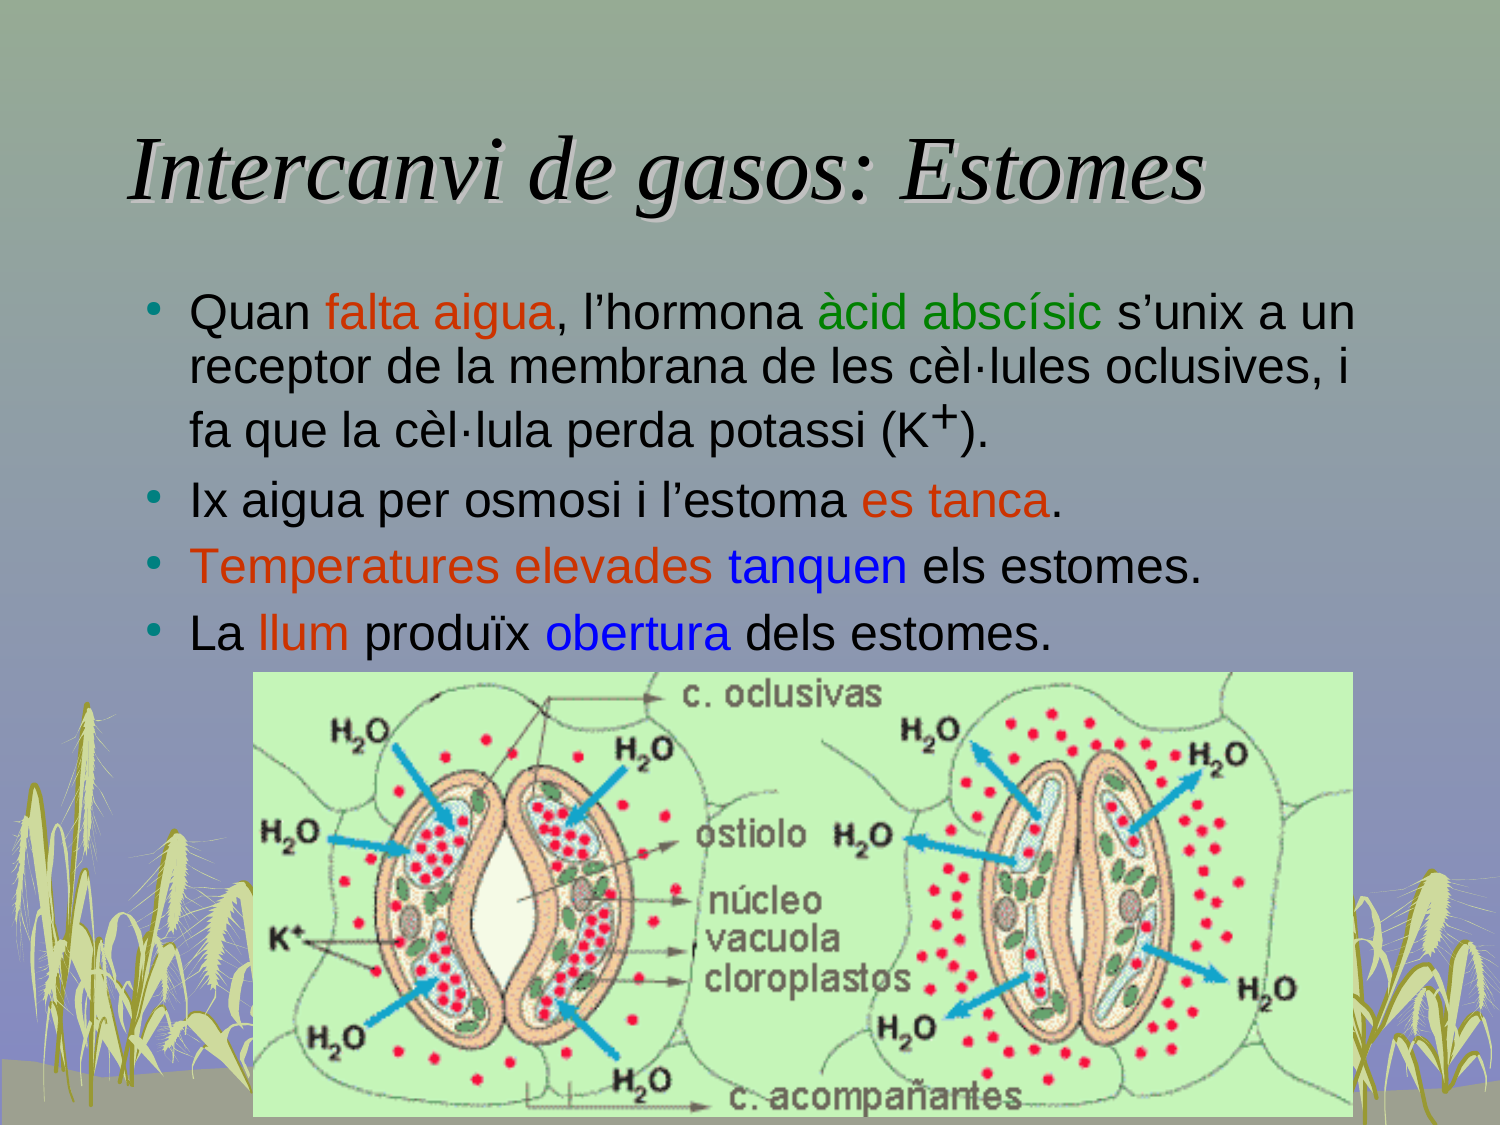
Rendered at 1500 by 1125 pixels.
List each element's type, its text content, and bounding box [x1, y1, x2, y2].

list Quan falta aigua, l’hormona àcid abscísic s’unix a un receptor de la membrana de les cèl·lules oclusives, i fa que la cèl·lula perda potassi (K+). Ix aigua per osmosi i l’estoma es tanca. Temperatures elevades tanquen els estomes. La llum produïx obertura dels estomes. [100, 278, 1411, 789]
picture [253, 672, 1353, 1117]
title Intercanvi de gasos: Estomes [112, 68, 1388, 257]
